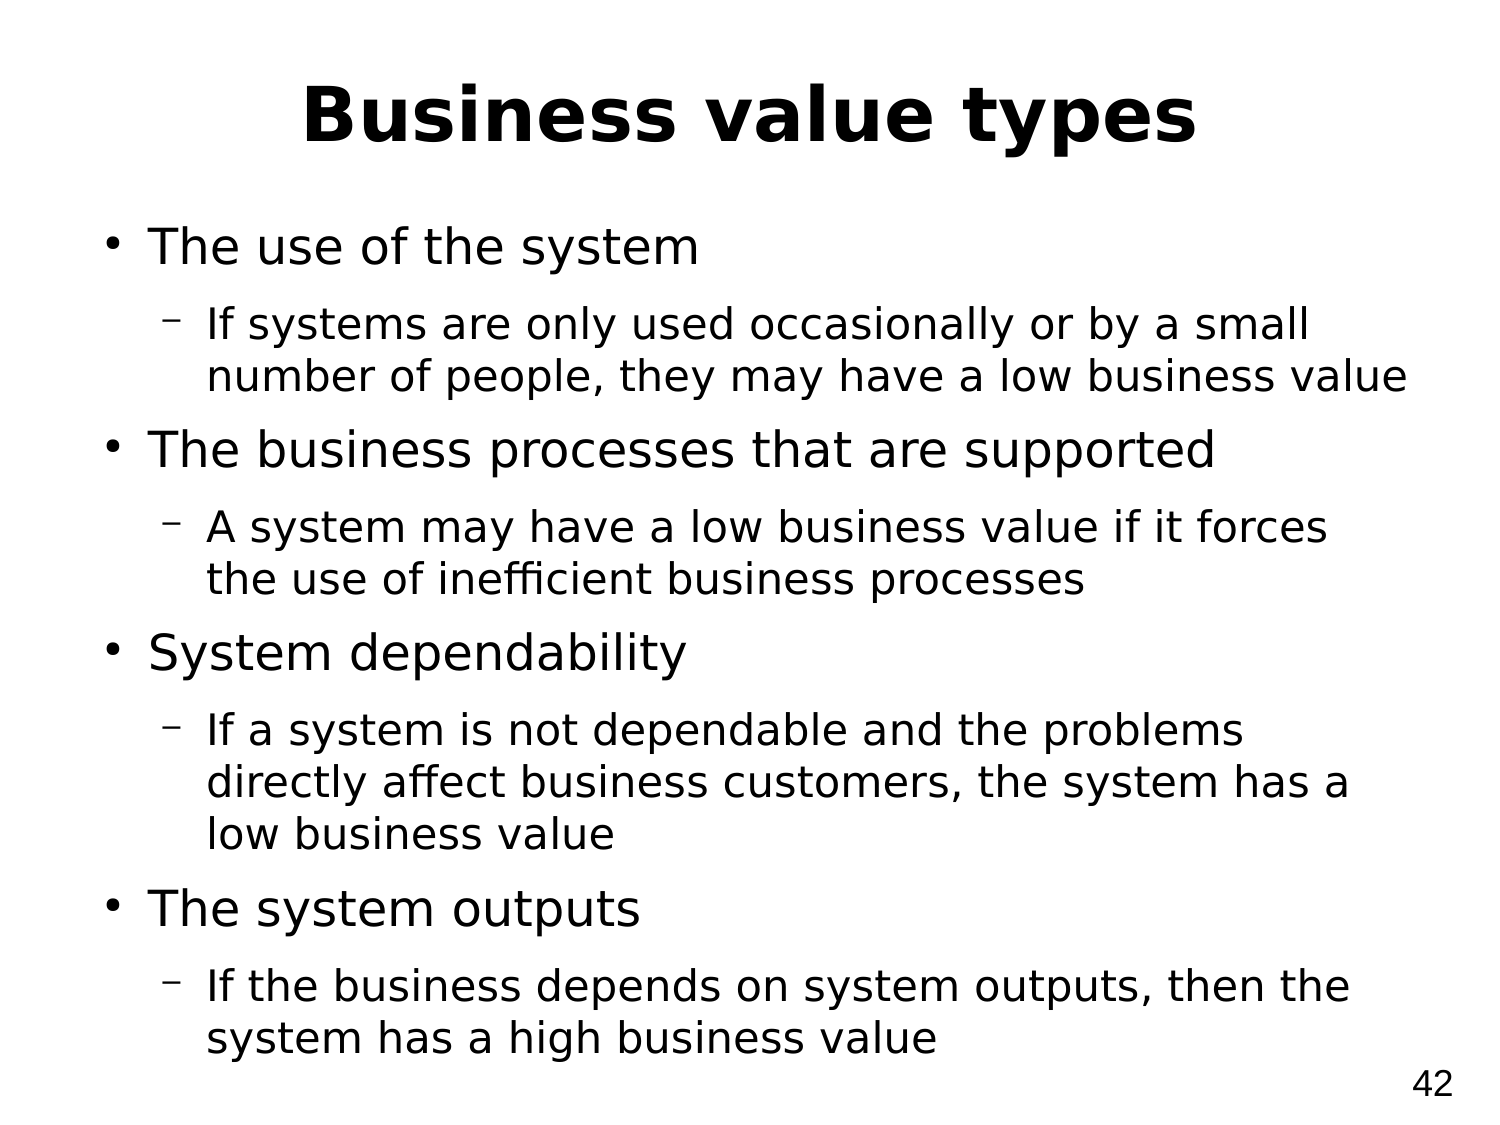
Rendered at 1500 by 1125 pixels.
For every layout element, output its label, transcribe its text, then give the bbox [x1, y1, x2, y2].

title Business value types [75, 44, 1425, 177]
list The use of the system If systems are only used occasionally or by a small number of people, they may have a low business value The business processes that are supported A system may have a low business value if it forces the use of inefficient business processes System dependability If a system is not dependable and the problems directly affect business customers, the system has a low business value The system outputs If the business depends on system outputs, then the system has a high business value [75, 206, 1425, 1093]
